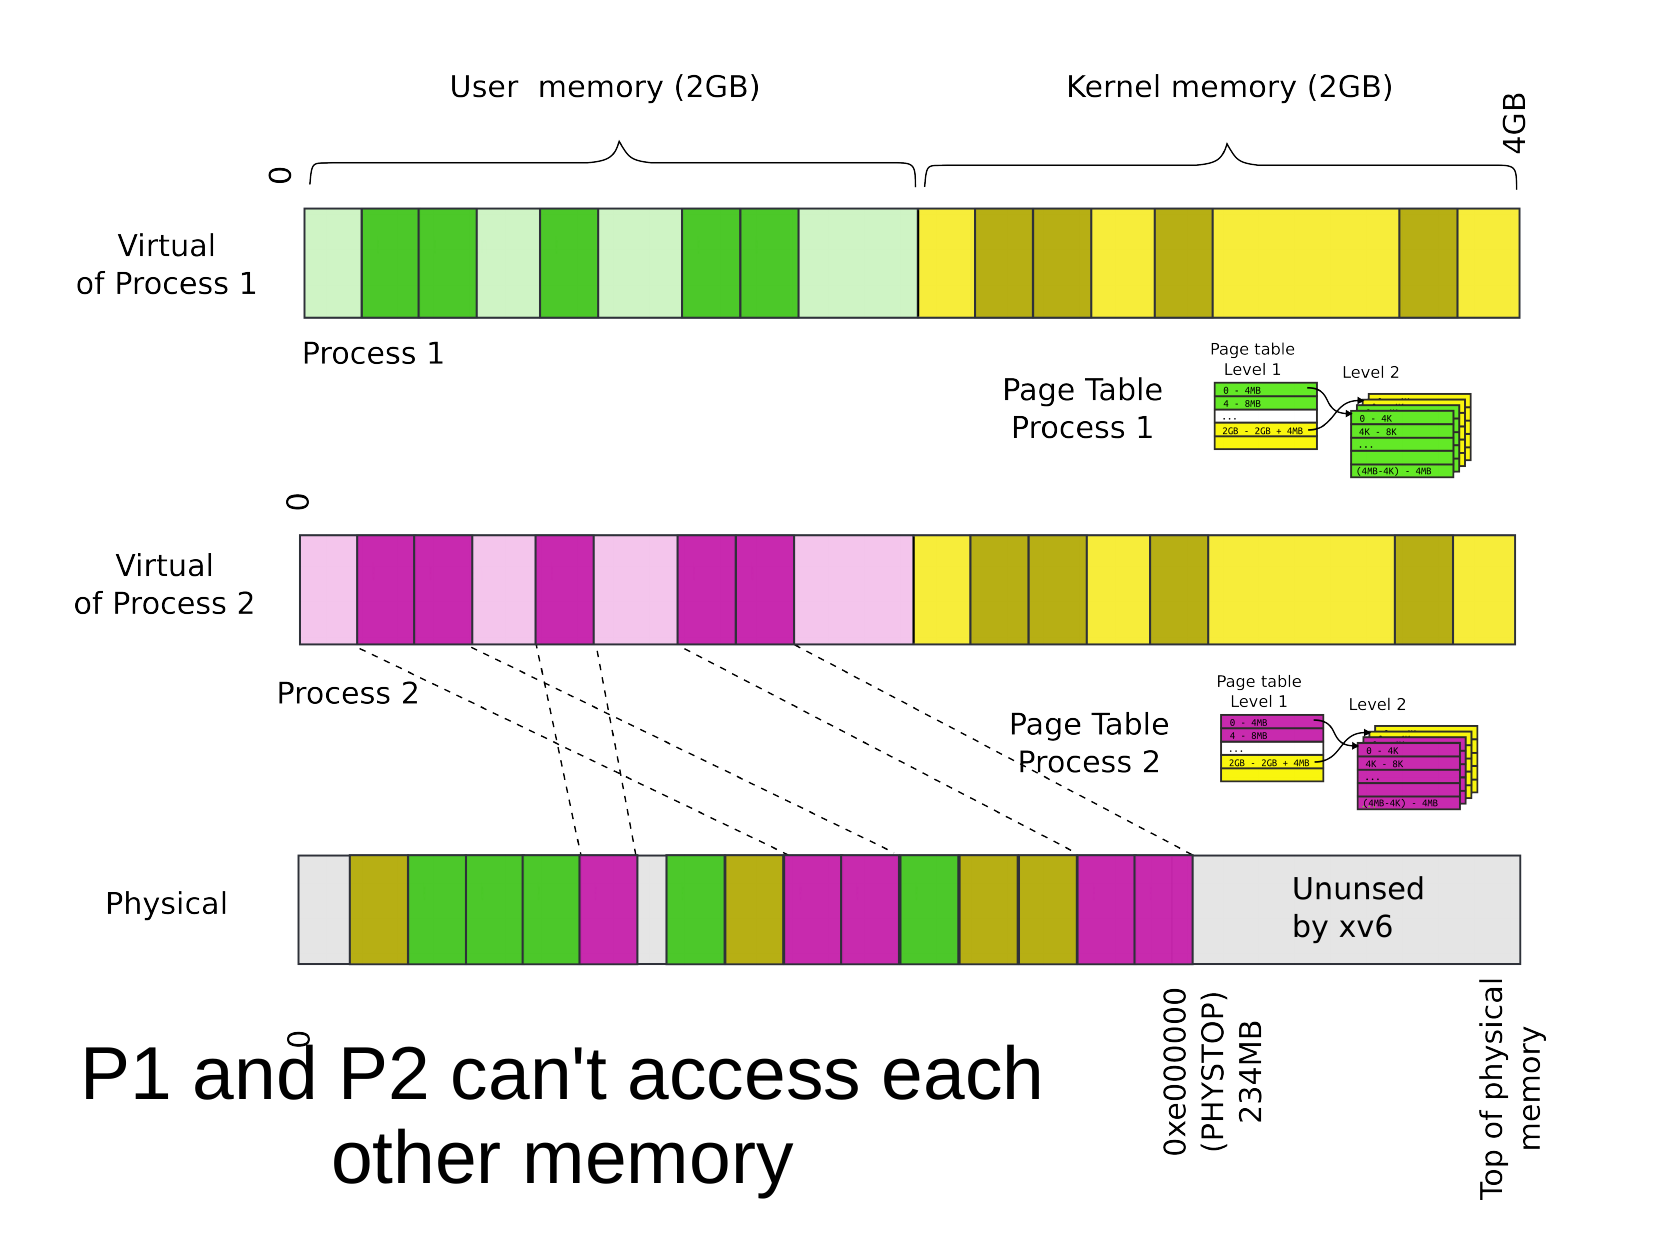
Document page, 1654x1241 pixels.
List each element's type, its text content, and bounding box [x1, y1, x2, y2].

title P1 and P2 can't access each other memory [75, 1031, 1051, 1200]
picture [75, 74, 1546, 1201]
